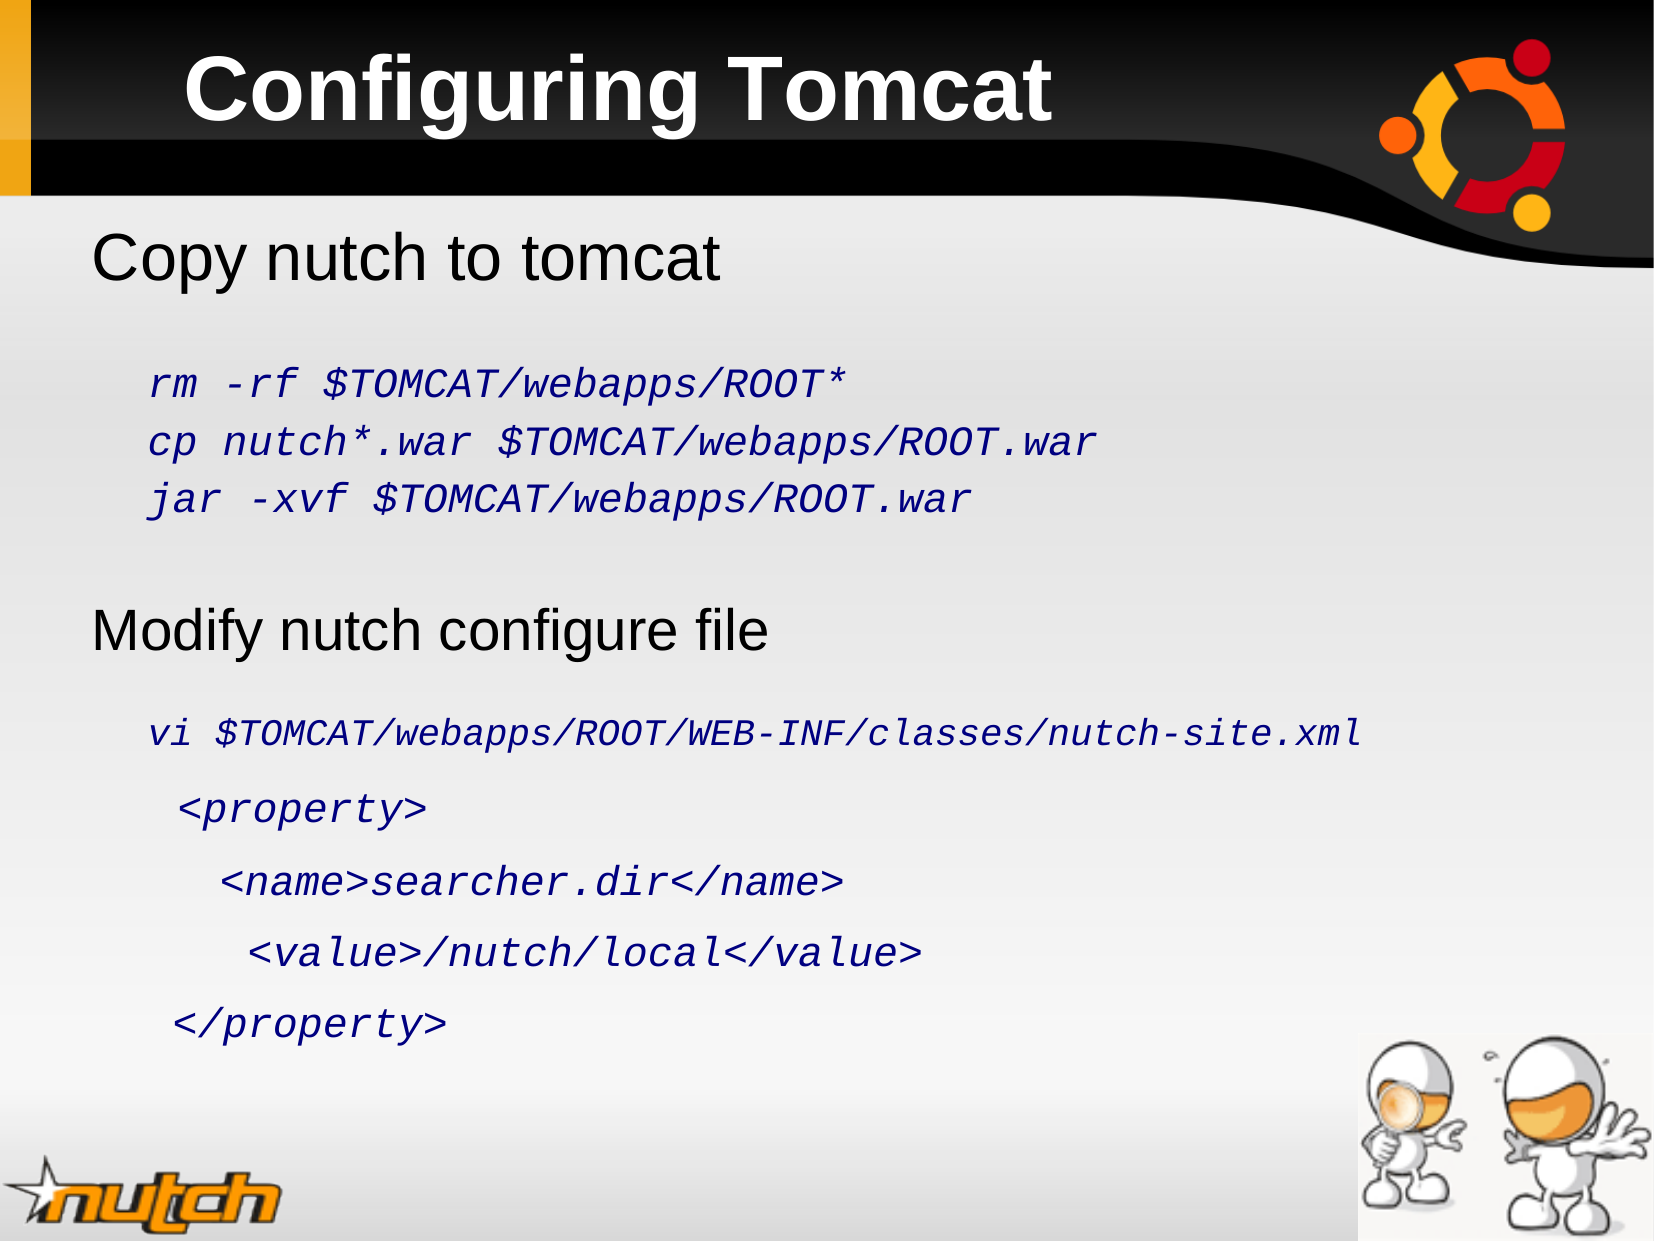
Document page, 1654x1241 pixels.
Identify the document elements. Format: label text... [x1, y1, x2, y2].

picture [0, 0, 1654, 1241]
title Configuring Tomcat [168, 17, 1463, 148]
list Copy nutch to tomcat rm -rf $TOMCAT/webapps/ROOT* cp nutch*.war $TOMCAT/webapps/ROOT.war jar -xvf $TOMCAT/webapps/ROOT.war Modify nutch configure file vi $TOMCAT/webapps/ROOT/WEB-INF/classes/nutch-site.xml <property> <name>searcher.dir</name> <value>/nutch/local</value> </property> [59, 212, 1445, 1123]
